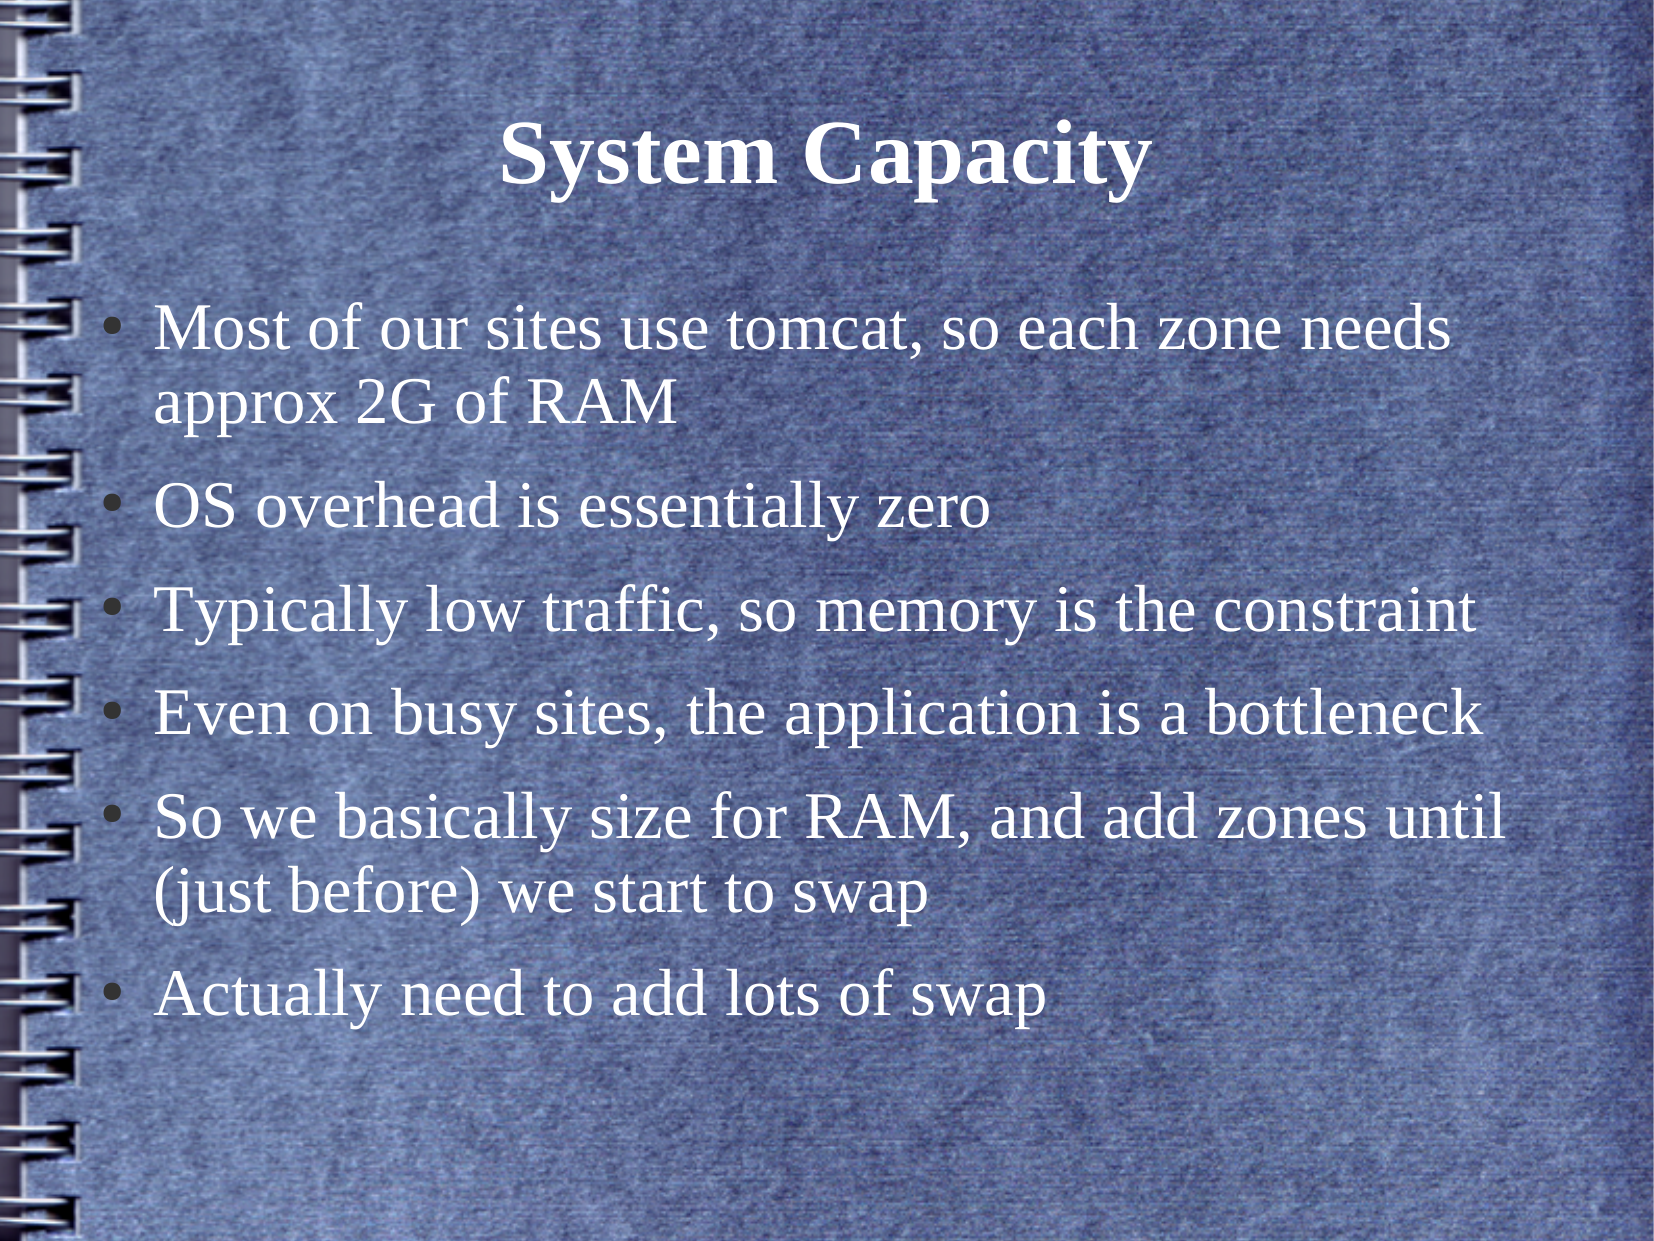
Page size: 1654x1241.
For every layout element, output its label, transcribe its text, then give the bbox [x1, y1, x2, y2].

picture [0, 0, 1654, 1241]
title System Capacity [82, 49, 1571, 257]
list Most of our sites use tomcat, so each zone needs approx 2G of RAM OS overhead is essentially zero Typically low traffic, so memory is the constraint Even on busy sites, the application is a bottleneck So we basically size for RAM, and add zones until (just before) we start to swap Actually need to add lots of swap [82, 290, 1571, 1109]
